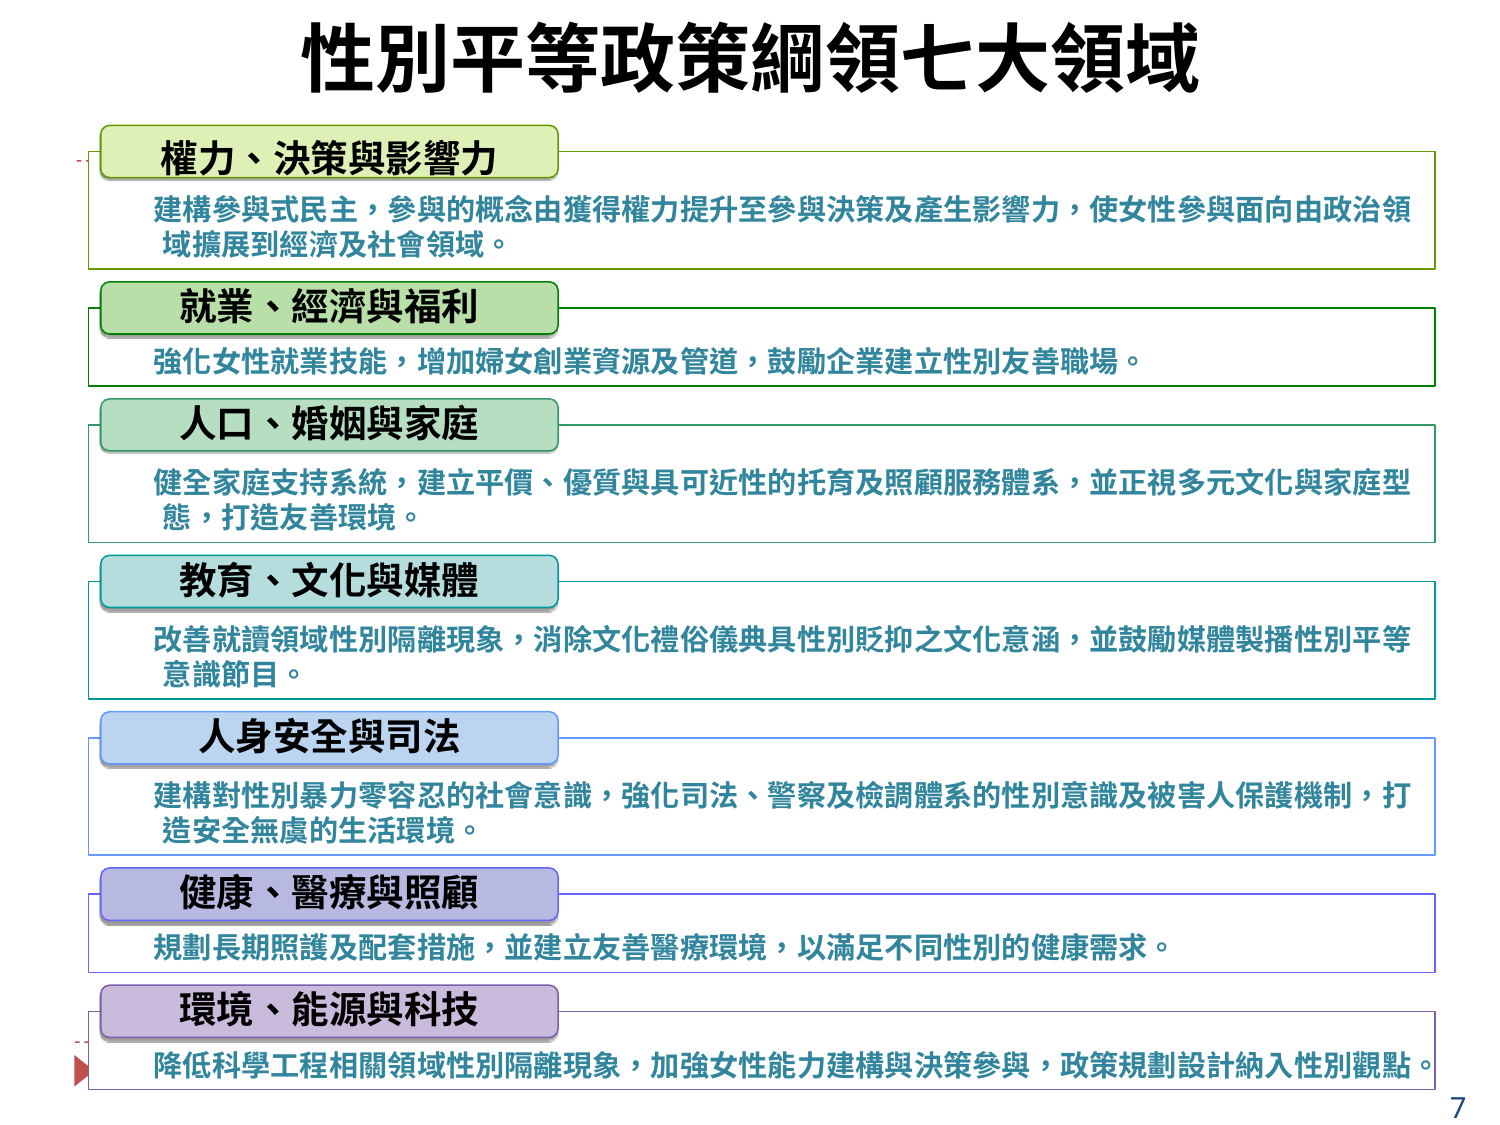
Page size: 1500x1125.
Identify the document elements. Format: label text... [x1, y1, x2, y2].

text_box 健康、醫療與照顧 [100, 867, 559, 921]
text_box 就業、經濟與福利 [100, 281, 559, 335]
text_box 人口、婚姻與家庭 [100, 398, 559, 451]
text_box 7 [1435, 1082, 1500, 1125]
text_box 健全家庭支持系統，建立平價、優質與具可近性的托育及照顧服務體系，並正視多元文化與家庭型態，打造友善環境。 [88, 425, 1435, 542]
text_box 性別平等政策綱領七大領域 [0, 0, 1500, 114]
text_box 建構對性別暴力零容忍的社會意識，強化司法、警察及檢調體系的性別意識及被害人保護機制，打造安全無虞的生活環境。 [88, 738, 1435, 855]
text_box 環境、能源與科技 [100, 985, 559, 1038]
text_box 權力、決策與影響力 [100, 125, 559, 178]
text_box 改善就讀領域性別隔離現象，消除文化禮俗儀典具性別貶抑之文化意涵，並鼓勵媒體製播性別平等意識節目。 [88, 582, 1435, 699]
text_box 降低科學工程相關領域性別隔離現象，加強女性能力建構與決策參與，政策規劃設計納入性別觀點。 [88, 1011, 1435, 1090]
text_box 強化女性就業技能，增加婦女創業資源及管道，鼓勵企業建立性別友善職場。 [88, 308, 1435, 386]
text_box 建構參與式民主，參與的概念由獲得權力提升至參與決策及產生影響力，使女性參與面向由政治領域擴展到經濟及社會領域。 [88, 151, 1435, 269]
text_box 規劃長期照護及配套措施，並建立友善醫療環境，以滿足不同性別的健康需求。 [88, 894, 1435, 972]
text_box 人身安全與司法 [100, 711, 559, 764]
text_box 教育、文化與媒體 [100, 555, 559, 608]
